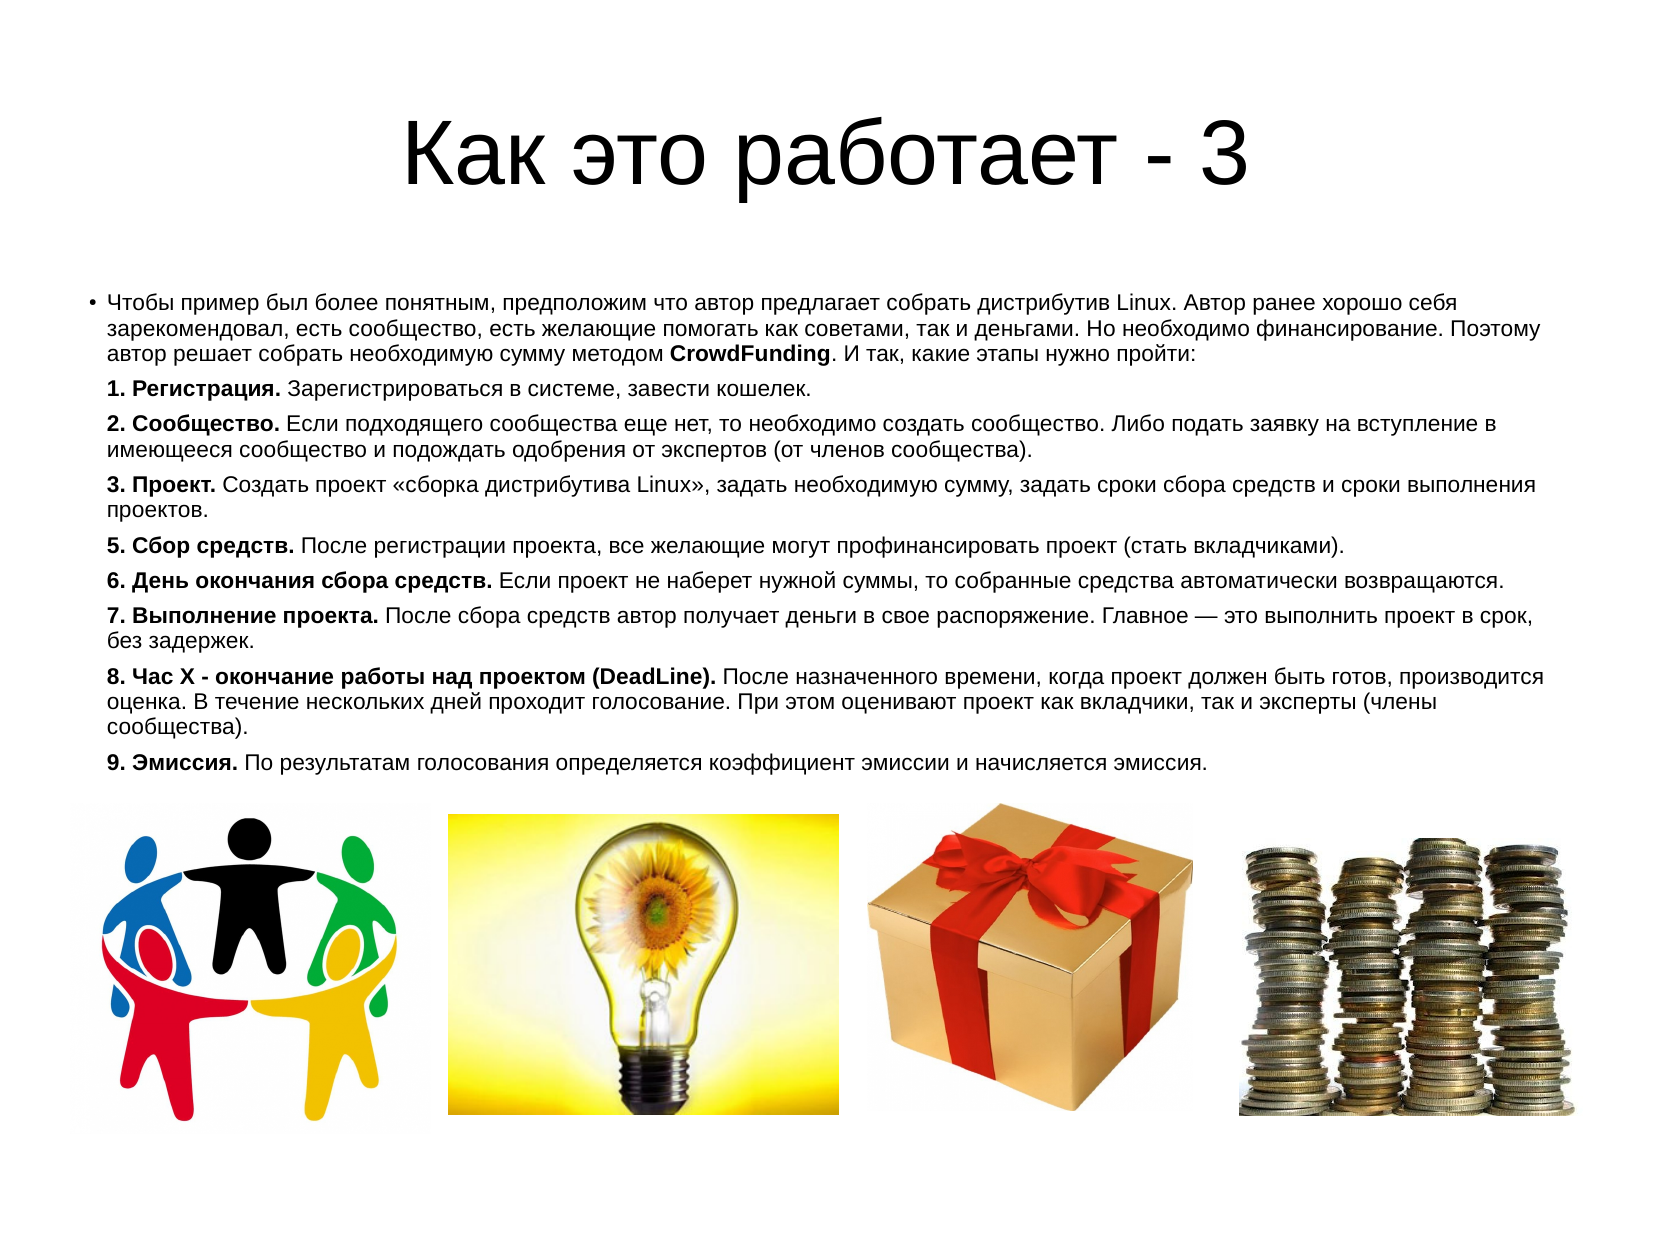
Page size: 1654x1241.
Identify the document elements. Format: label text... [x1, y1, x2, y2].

title Как это работает - 3 [82, 49, 1571, 257]
picture [70, 803, 431, 1134]
picture [867, 803, 1193, 1111]
list Чтобы пример был более понятным, предположим что автор предлагает собрать дистрибутив Linux. Автор ранее хорошо себя зарекомендовал, есть сообщество, есть желающие помогать как советами, так и деньгами. Но необходимо финансирование. Поэтому автор решает собрать необходимую сумму методом CrowdFunding. И так, какие этапы нужно пройти: 1. Регистрация. Зарегистрироваться в системе, завести кошелек. 2. Сообщество. Если подходящего сообщества еще нет, то необходимо создать сообщество. Либо подать заявку на вступление в имеющееся сообщество и подождать одобрения от экспертов (от членов сообщества). 3. Проект. Создать проект «сборка дистрибутива Linux», задать необходимую сумму, задать сроки сбора средств и сроки выполнения проектов. 5. Сбор средств. После регистрации проекта, все желающие могут профинансировать проект (стать вкладчиками). 6. День окончания сбора средств. Если проект не наберет нужной суммы, то собранные средства автоматически возвращаются. 7. Выполнение проекта. После сбора средств автор получает деньги в свое распоряжение. Главное — это выполнить проект в срок, без задержек. 8. Час X - окончание работы над проектом (DeadLine). После назначенного времени, когда проект должен быть готов, производится оценка. В течение нескольких дней проходит голосование. При этом оценивают проект как вкладчики, так и эксперты (члены сообщества). 9. Эмиссия. По результатам голосования определяется коэффициент эмиссии и начисляется эмиссия. . [82, 290, 1571, 1010]
picture [1239, 838, 1583, 1116]
picture [448, 814, 839, 1115]
